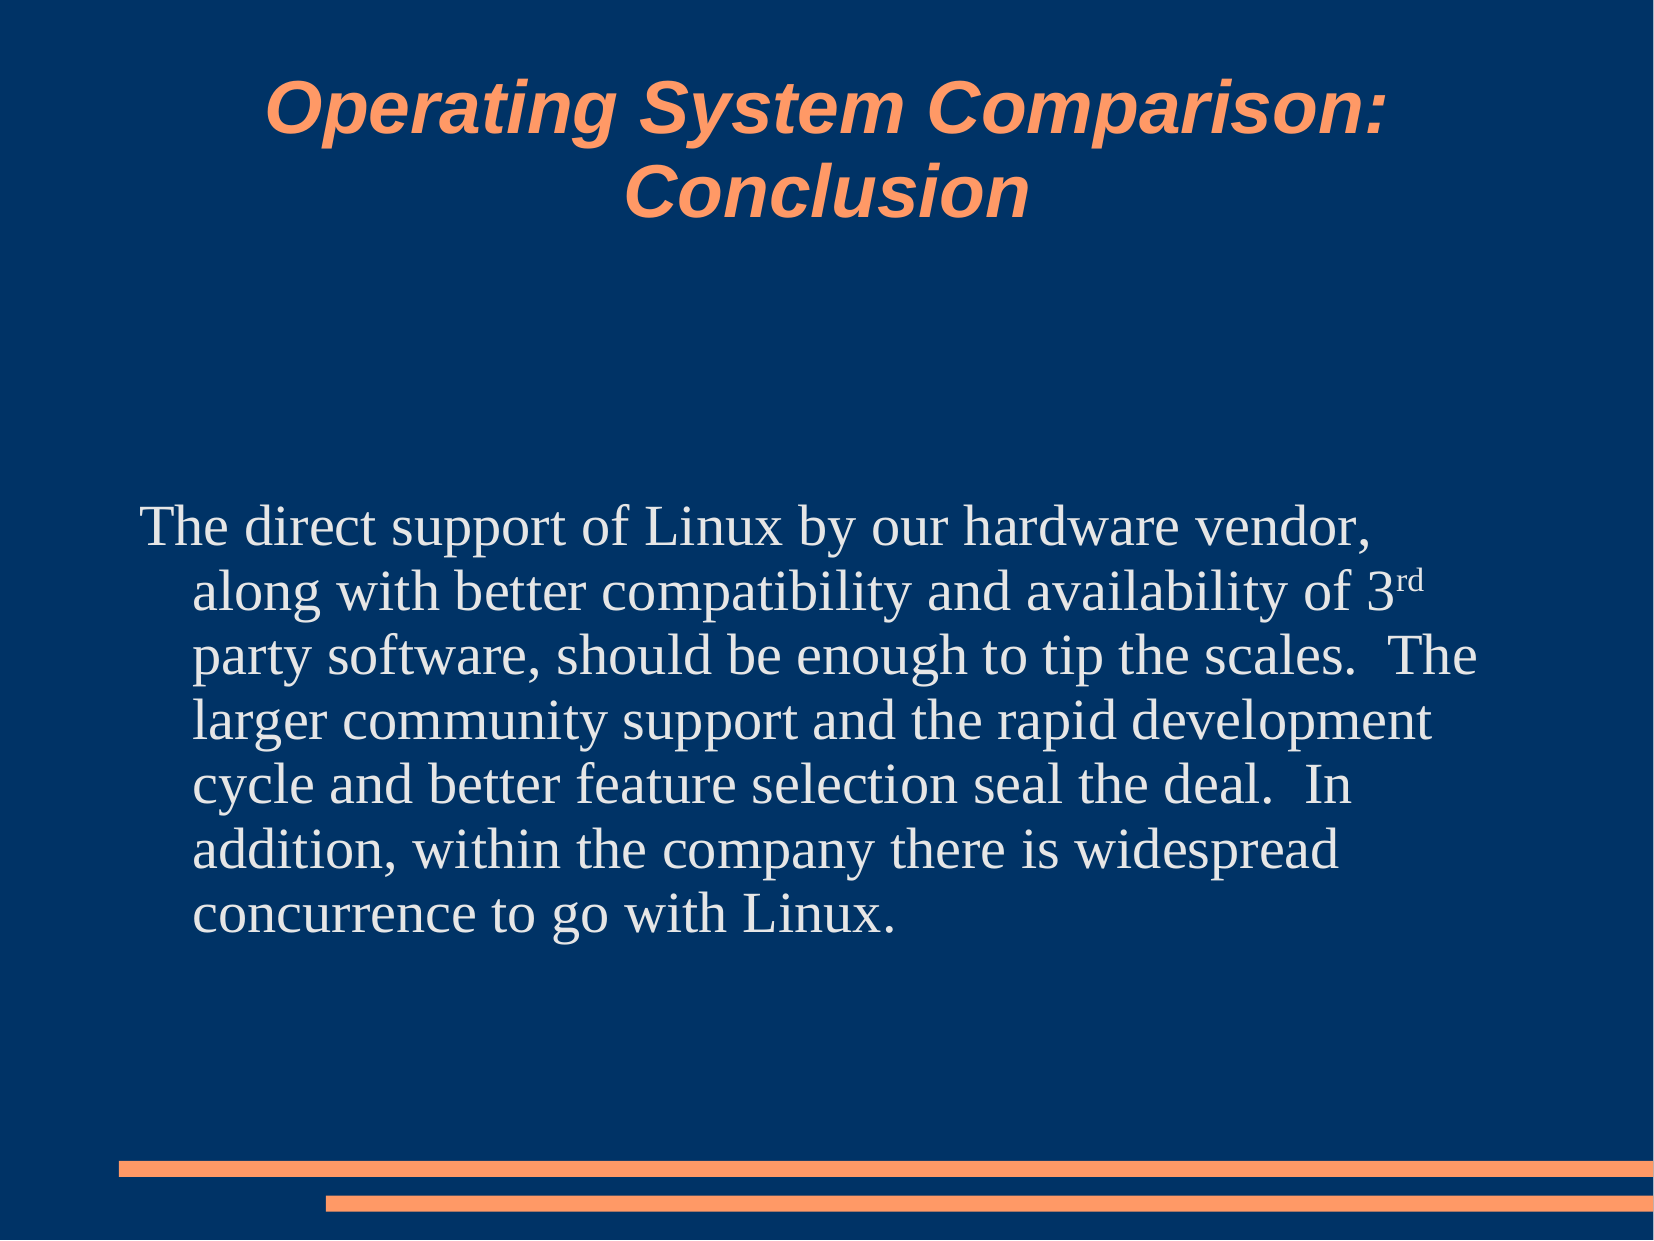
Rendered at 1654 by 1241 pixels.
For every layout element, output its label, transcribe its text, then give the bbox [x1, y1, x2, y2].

list The direct support of Linux by our hardware vendor, along with better compatibility and availability of 3rd party software, should be enough to tip the scales. The larger community support and the rapid development cycle and better feature selection seal the deal. In addition, within the company there is widespread concurrence to go with Linux. [121, 322, 1501, 1118]
title Operating System Comparison: Conclusion [121, 53, 1534, 247]
